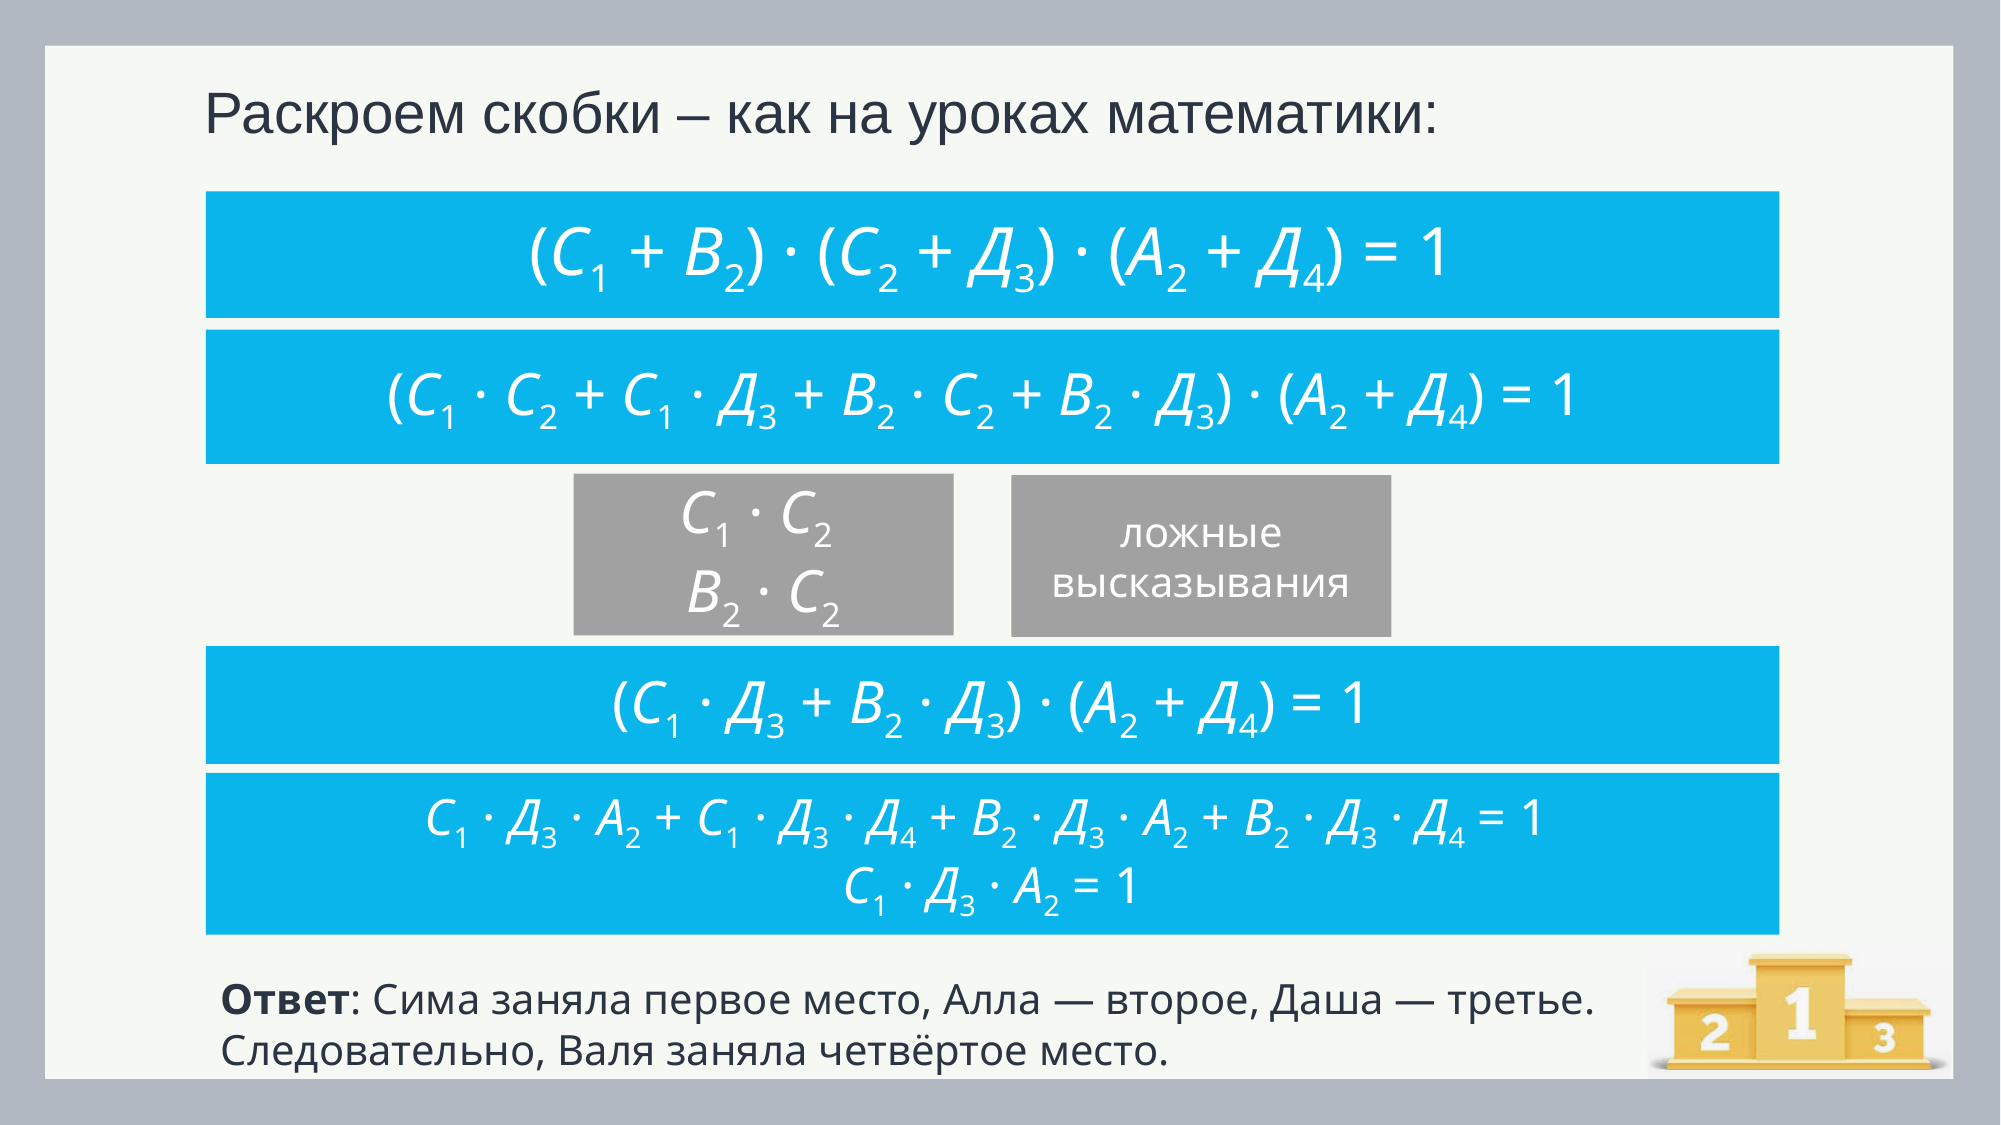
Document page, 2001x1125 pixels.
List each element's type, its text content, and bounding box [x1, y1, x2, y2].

text_box С1 · С2 В2 · С2 [573, 473, 954, 636]
text_box (С1 · Д3 + В2 · Д3) · (А2 + Д4) = 1 [205, 646, 1780, 764]
picture [1647, 943, 1952, 1079]
text_box (С1 · С2 + С1 · Д3 + В2 · С2 + В2 · Д3) · (А2 + Д4) = 1 [205, 329, 1780, 464]
text_box Ответ: Сима заняла первое место, Алла — второе, Даша — третье. Следовательно, Валя заняла четвёртое место. [205, 965, 1780, 1081]
text_box С1 · Д3 · А2 + С1 · Д3 · Д4 + В2 · Д3 · А2 + В2 · Д3 · Д4 = 1 С1 · Д3 · А2 = 1 [205, 772, 1780, 935]
text_box Раскроем скобки – как на уроках математики: [190, 67, 1933, 153]
text_box ложные высказывания [1011, 475, 1392, 637]
text_box (С1 + В2) · (С2 + Д3) · (А2 + Д4) = 1 [205, 191, 1780, 318]
